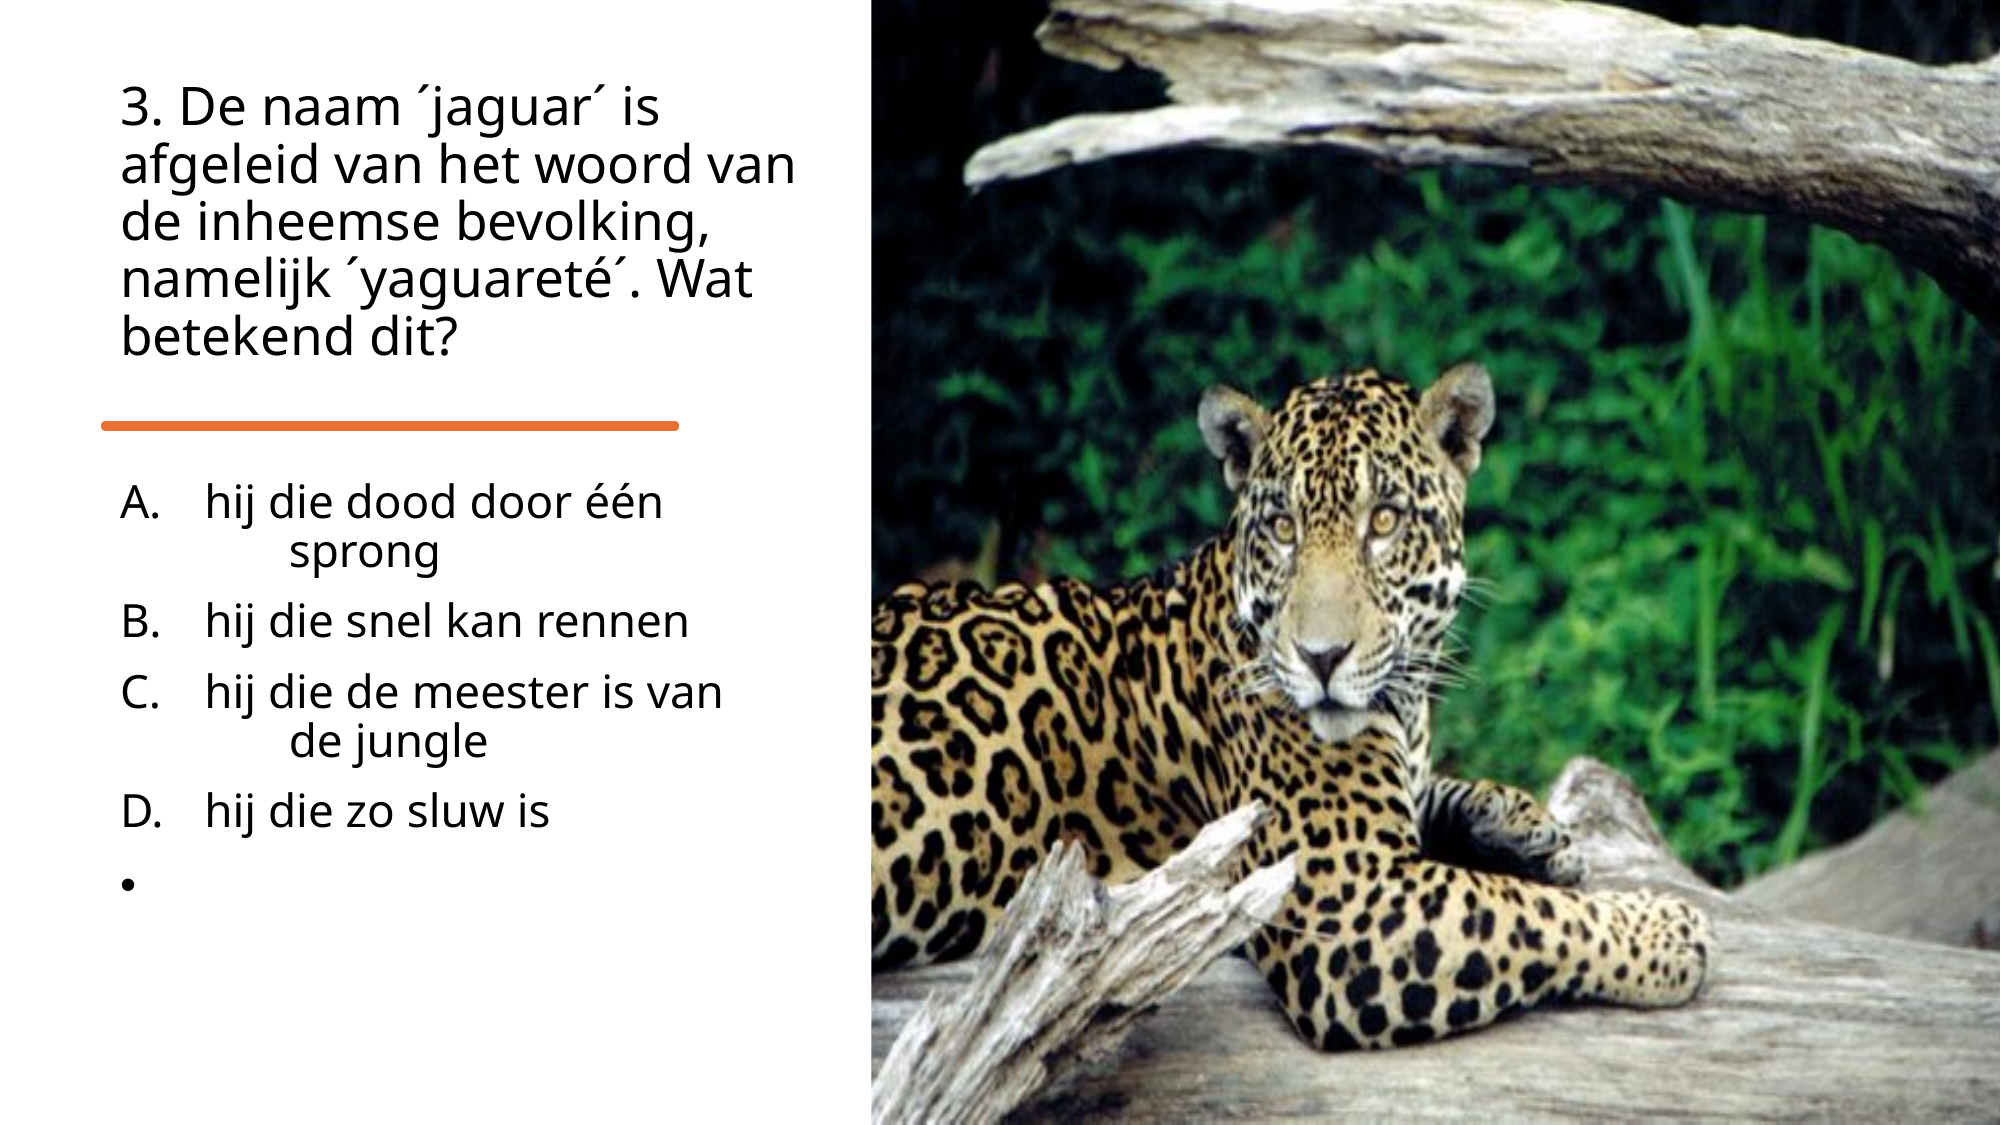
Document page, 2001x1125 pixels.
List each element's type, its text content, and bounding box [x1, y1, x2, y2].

picture [871, 0, 2000, 1125]
text_box [0, 0, 871, 1125]
title 3. De naam ´jaguar´ is afgeleid van het woord van de inheemse bevolking, namelijk ´yaguareté´. Wat betekend dit? [105, 53, 822, 375]
list hij die dood door één sprong hij die snel kan rennen hij die de meester is van de jungle hij die zo sluw is [105, 471, 802, 1016]
